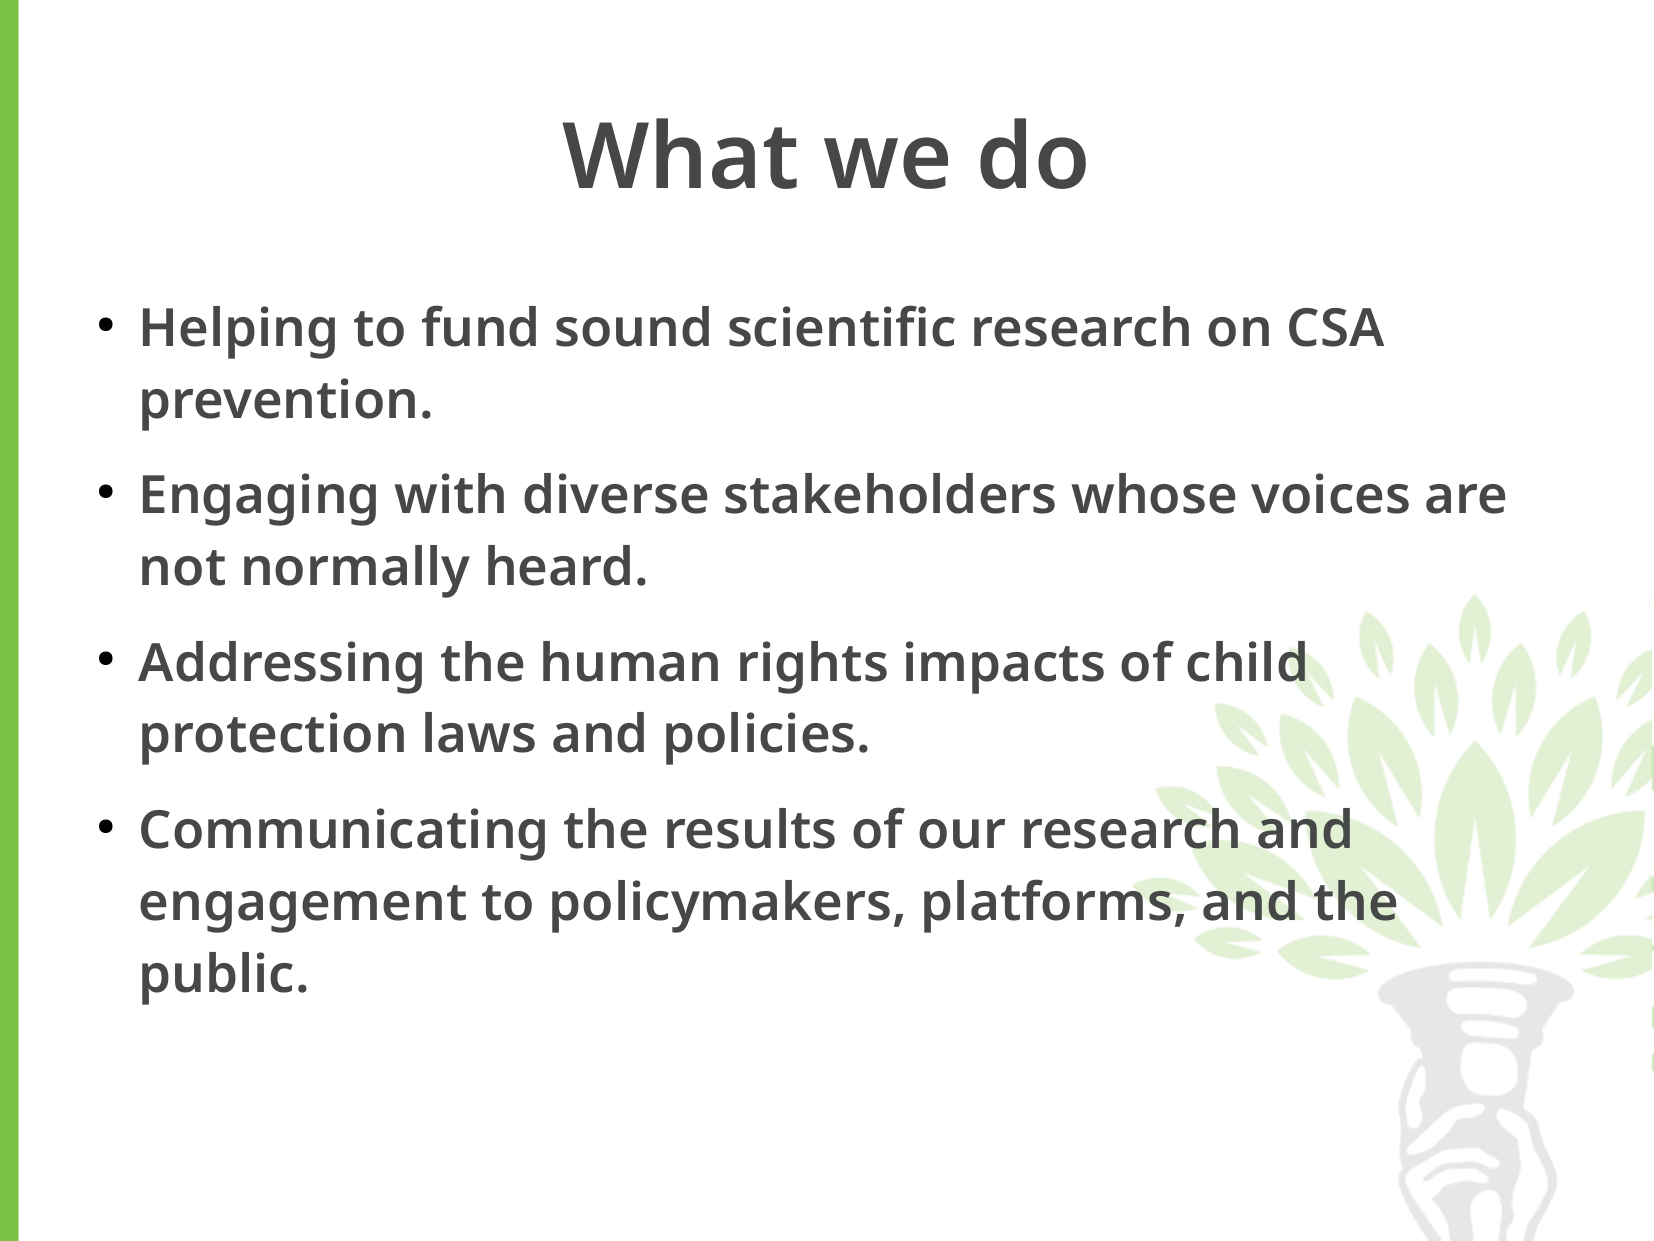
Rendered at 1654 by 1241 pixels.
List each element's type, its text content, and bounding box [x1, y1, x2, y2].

picture [0, 0, 1654, 1241]
title What we do [82, 49, 1571, 257]
list Helping to fund sound scientific research on CSA prevention. Engaging with diverse stakeholders whose voices are not normally heard. Addressing the human rights impacts of child protection laws and policies. Communicating the results of our research and engagement to policymakers, platforms, and the public. [82, 290, 1571, 1010]
